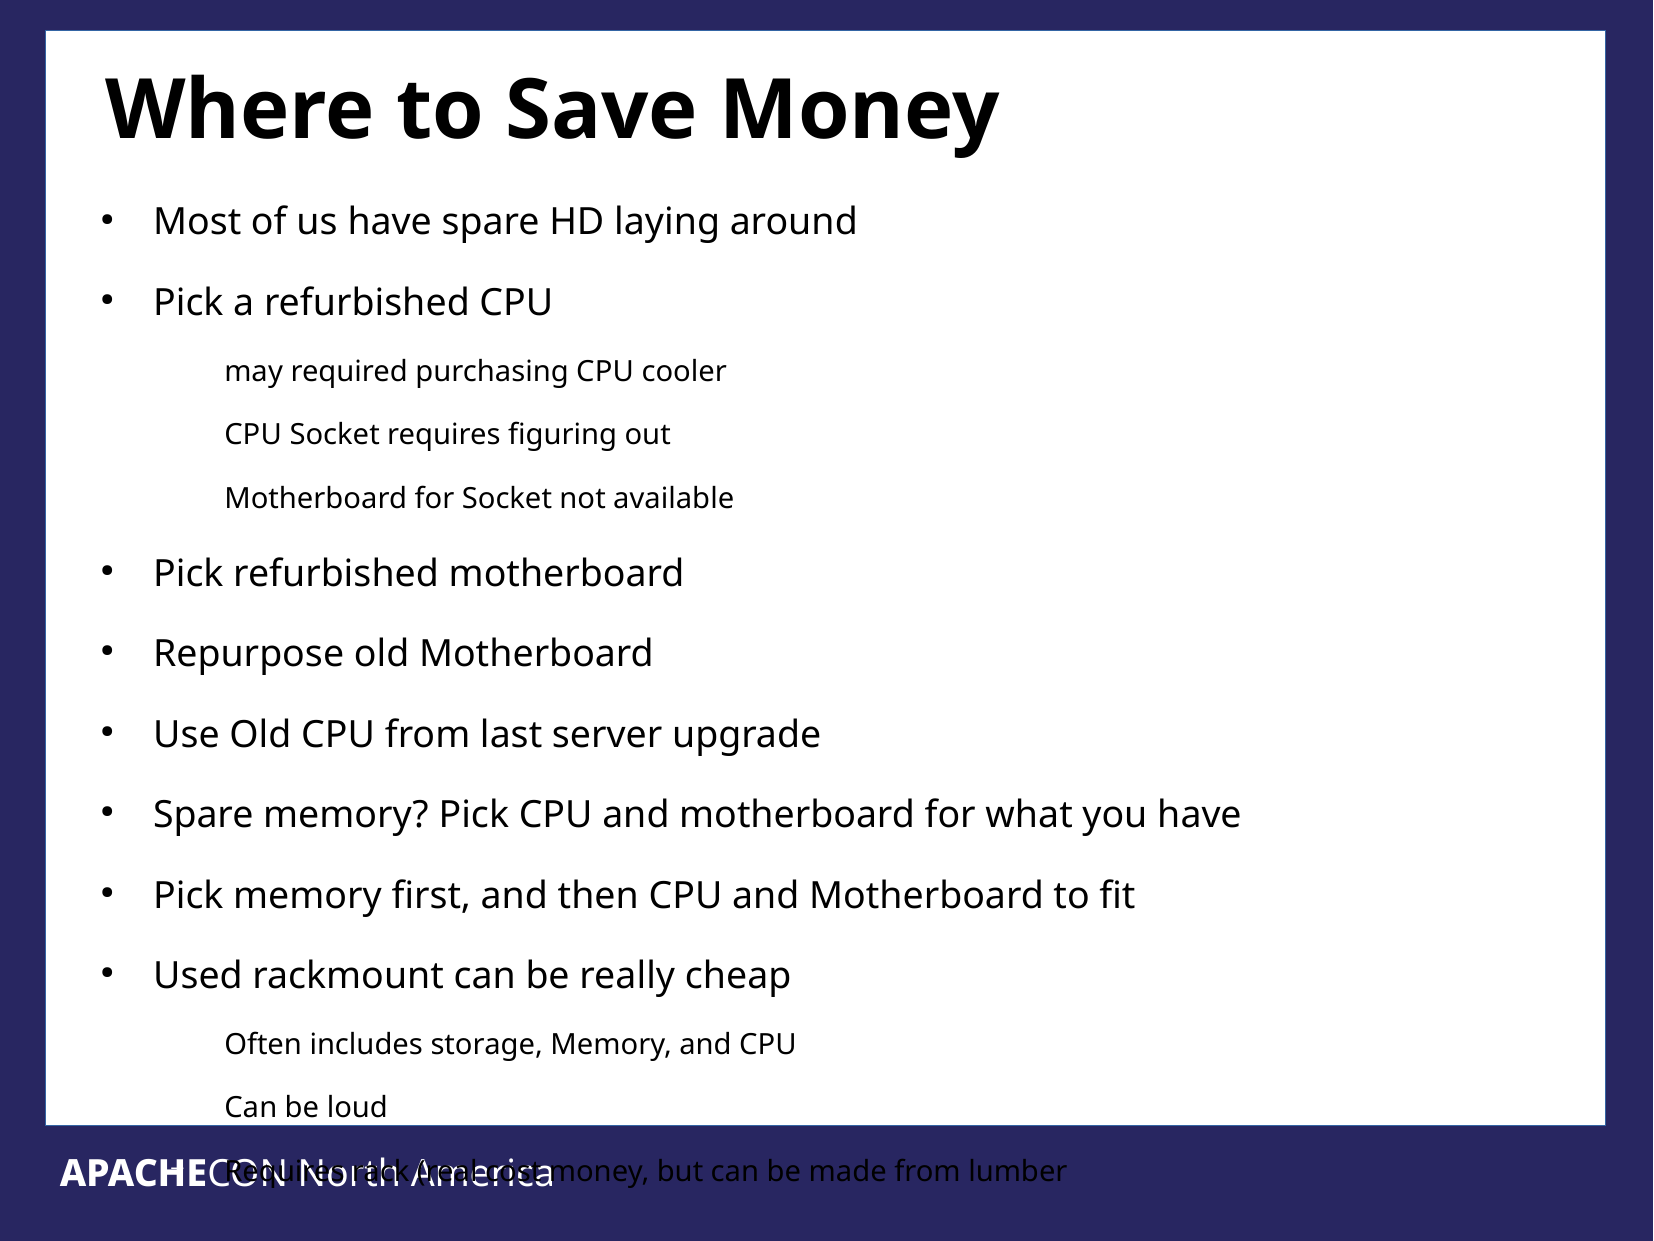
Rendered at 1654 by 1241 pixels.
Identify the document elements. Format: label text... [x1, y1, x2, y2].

title Where to Save Money [105, 2, 1546, 195]
list Most of us have spare HD laying around Pick a refurbished CPU may required purchasing CPU cooler CPU Socket requires figuring out Motherboard for Socket not available Pick refurbished motherboard Repurpose old Motherboard Use Old CPU from last server upgrade Spare memory? Pick CPU and motherboard for what you have Pick memory first, and then CPU and Motherboard to fit Used rackmount can be really cheap Often includes storage, Memory, and CPU Can be loud Requires rack (real cost money, but can be made from lumber [82, 195, 1571, 915]
